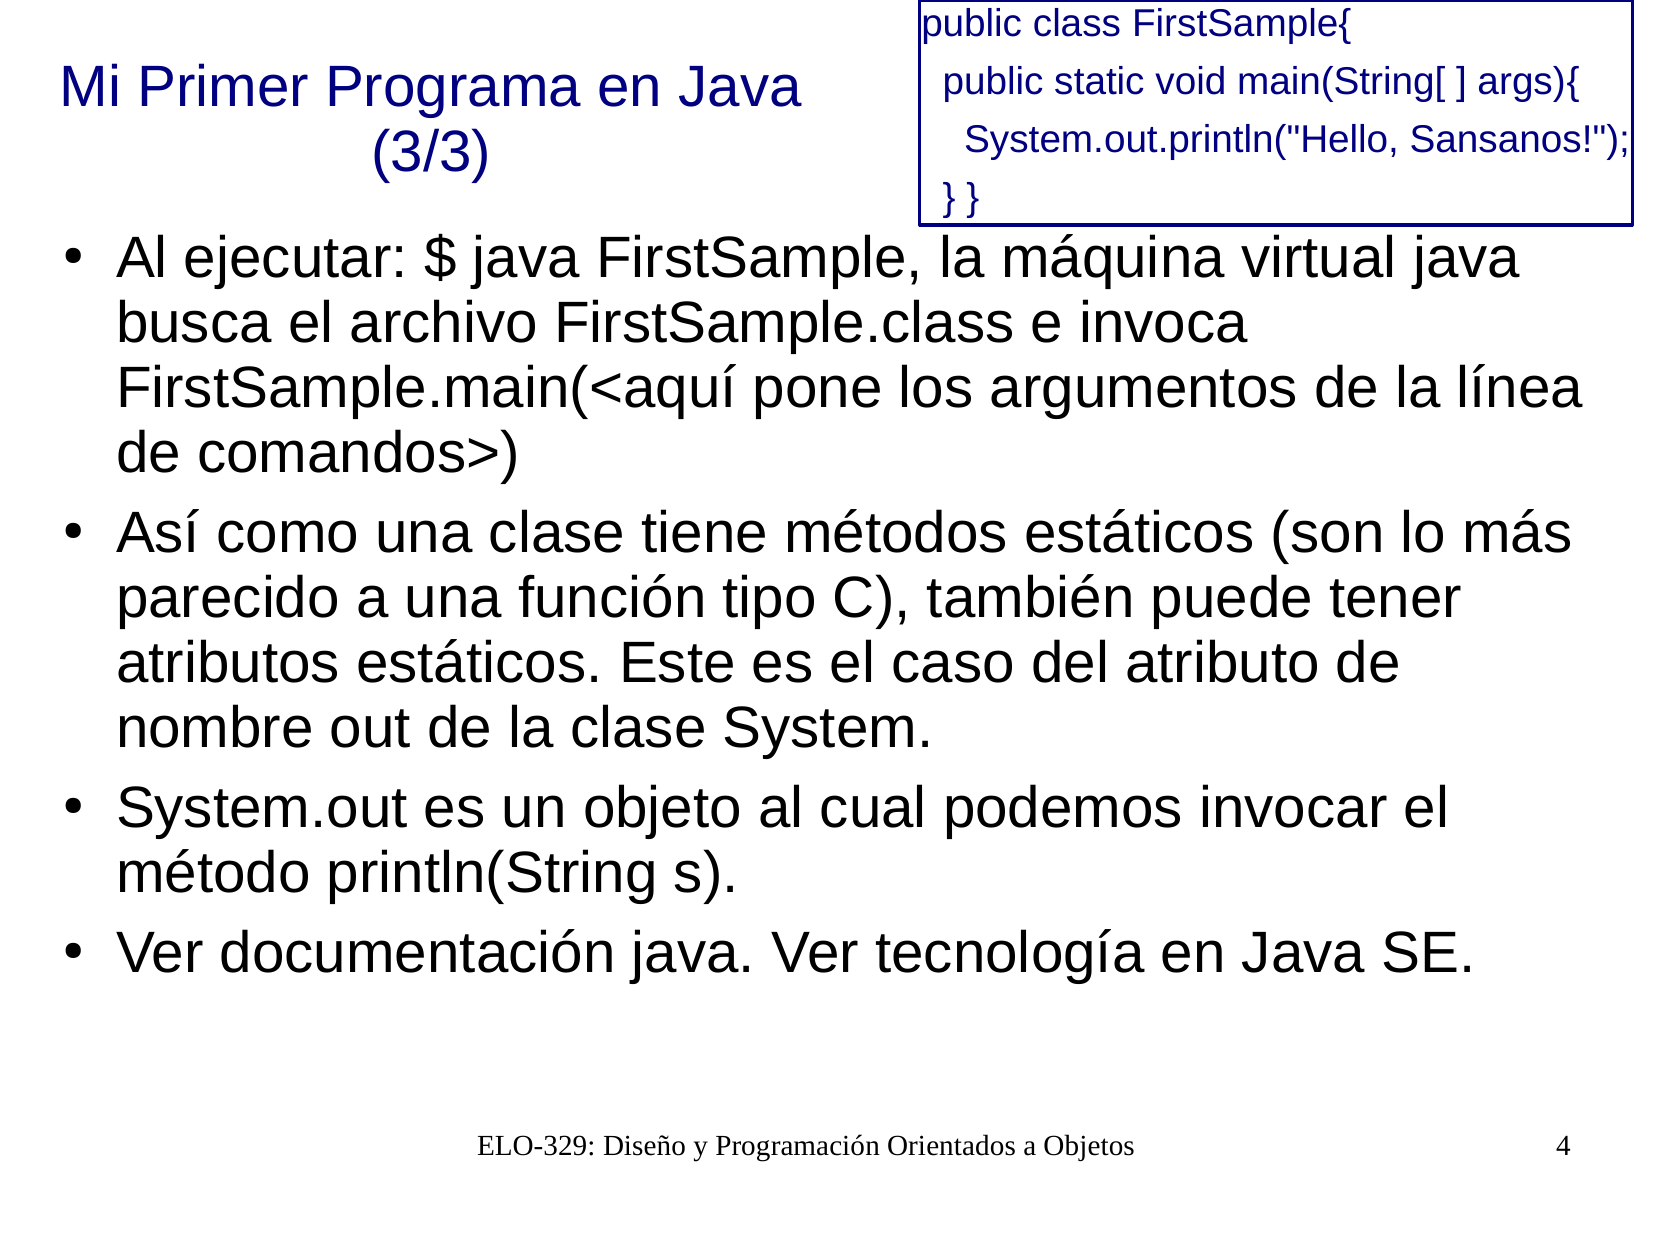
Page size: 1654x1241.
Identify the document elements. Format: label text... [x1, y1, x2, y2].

list public class FirstSample{ public static void main(String[ ] args)‏{ System.out.println("Hello, Sansanos!"); } } [919, 0, 1633, 226]
list Al ejecutar: $ java FirstSample, la máquina virtual java busca el archivo FirstSample.class e invoca FirstSample.main(<aquí pone los argumentos de la línea de comandos>) Así como una clase tiene métodos estáticos (son lo más parecido a una función tipo C), también puede tener atributos estáticos. Este es el caso del atributo de nombre out de la clase System. System.out es un objeto al cual podemos invocar el método println(String s). Ver documentación java. Ver tecnología en Java SE. [45, 225, 1613, 1126]
title Mi Primer Programa en Java (3/3) [37, 45, 826, 192]
